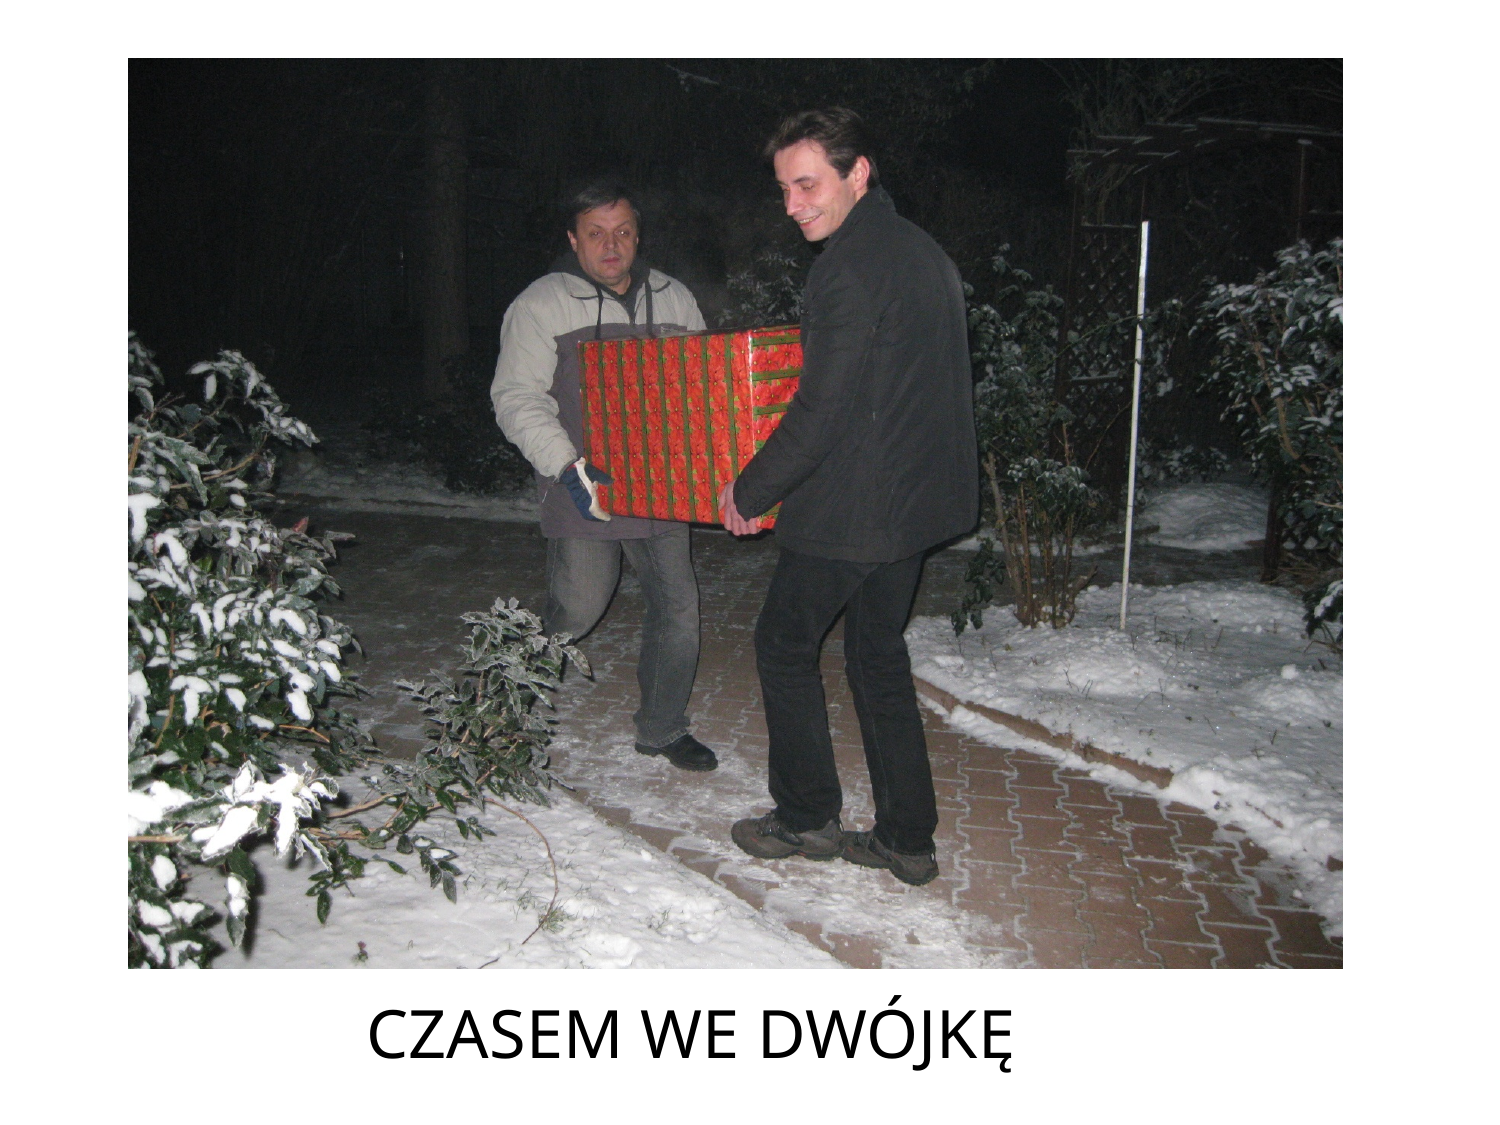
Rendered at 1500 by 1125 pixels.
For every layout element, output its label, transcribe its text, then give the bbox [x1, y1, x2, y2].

picture [128, 58, 1343, 969]
text_box CZASEM WE DWÓJKĘ [351, 984, 1184, 1081]
